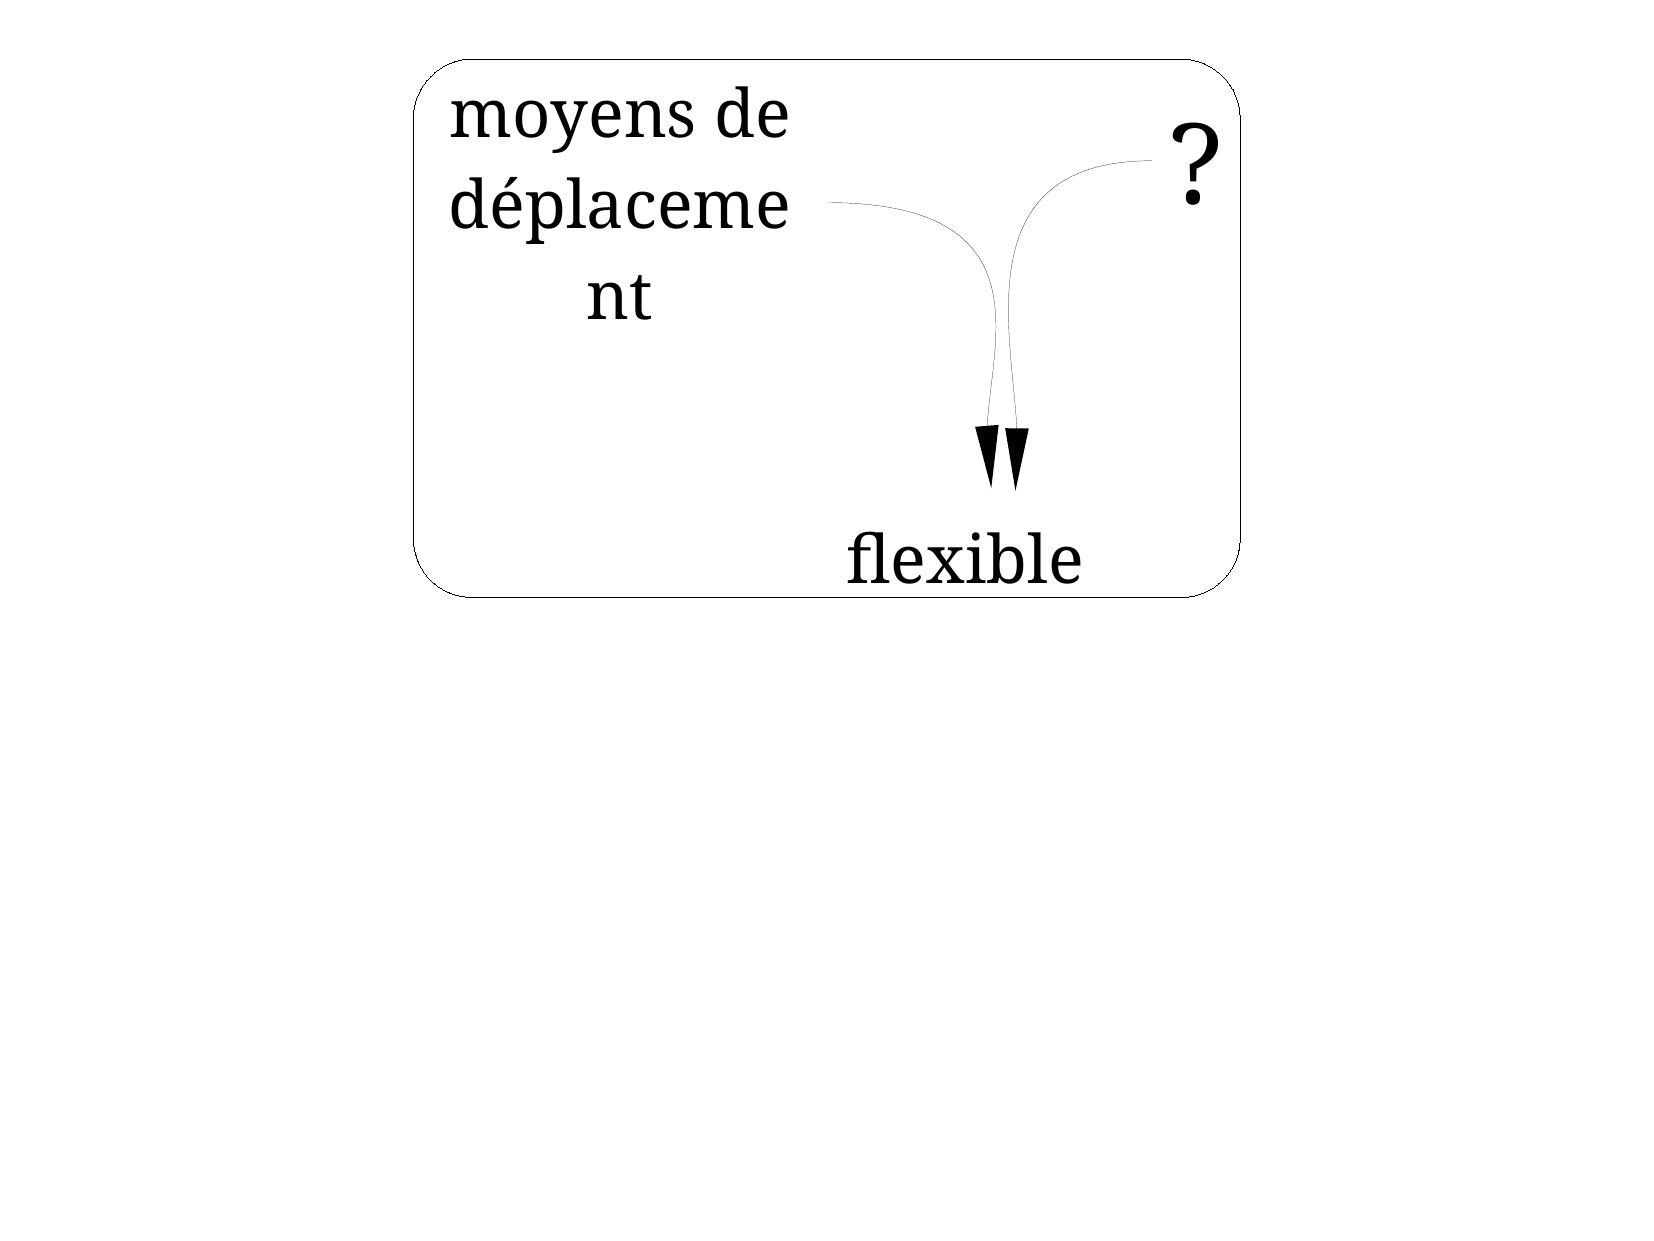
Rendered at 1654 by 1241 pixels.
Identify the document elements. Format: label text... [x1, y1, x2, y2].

text_box flexible [803, 504, 1128, 610]
text_box moyens de déplacement [413, 59, 827, 254]
text_box ? [1151, 76, 1241, 244]
